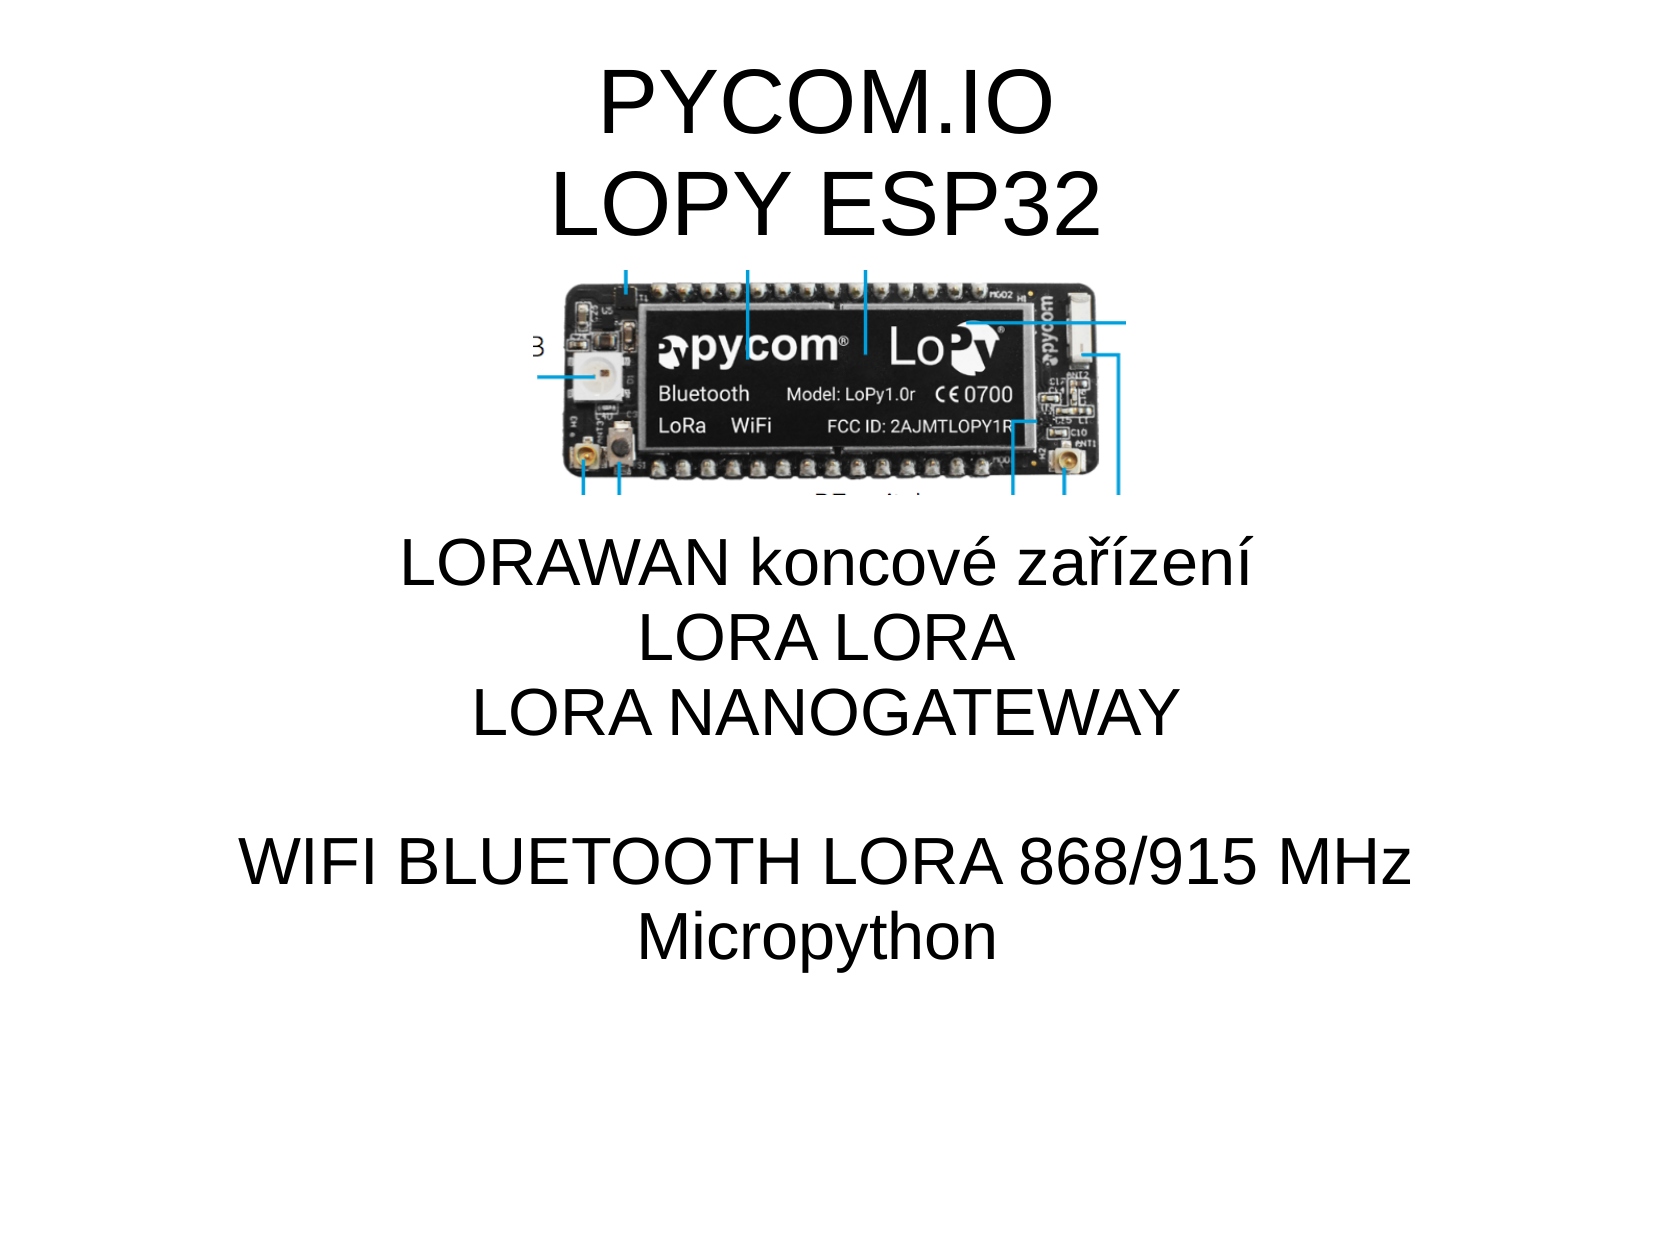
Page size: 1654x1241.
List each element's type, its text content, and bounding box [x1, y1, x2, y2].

picture [533, 270, 1126, 496]
subtitle LORAWAN koncové zařízení LORA LORA LORA NANOGATEWAY WIFI BLUETOOTH LORA 868/915 MHz Micropython [82, 390, 1571, 1110]
title PYCOM.IO LOPY ESP32 [82, 49, 1571, 257]
